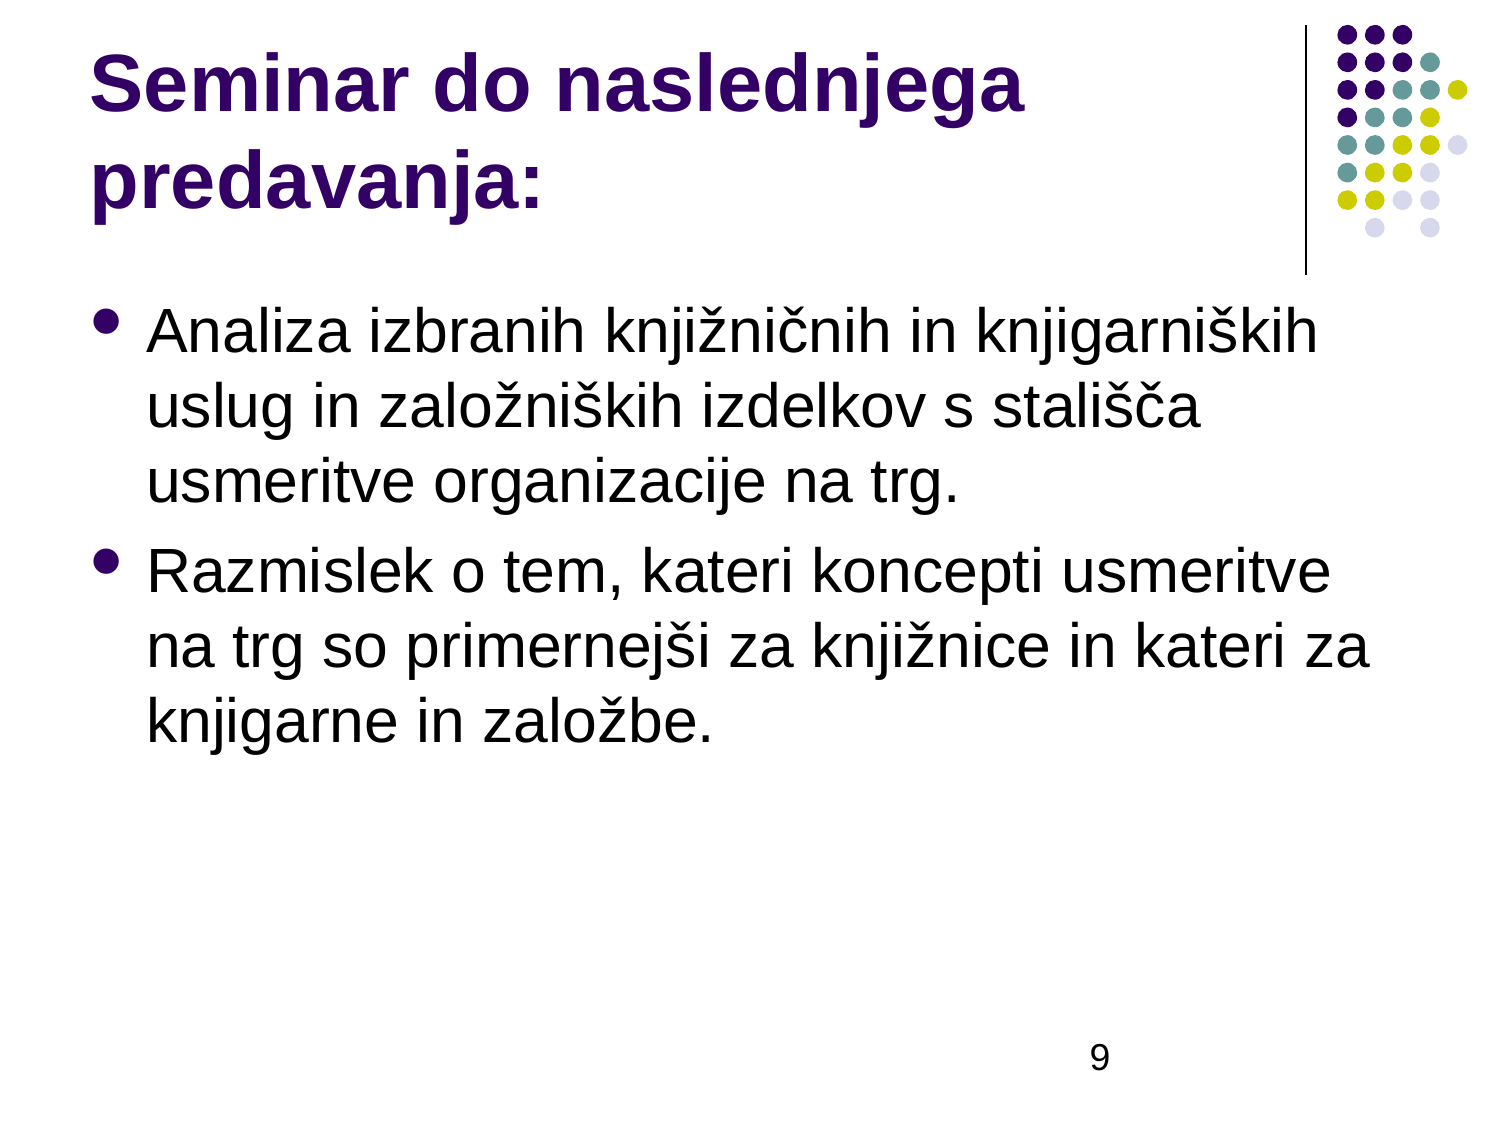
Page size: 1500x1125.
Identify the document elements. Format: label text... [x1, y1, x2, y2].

title Seminar do naslednjega predavanja: [74, 20, 1313, 233]
list Analiza izbranih knjižničnih in knjigarniških uslug in založniških izdelkov s stališča usmeritve organizacije na trg. Razmislek o tem, kateri koncepti usmeritve na trg so primernejši za knjižnice in kateri za knjigarne in založbe. [75, 282, 1426, 1006]
